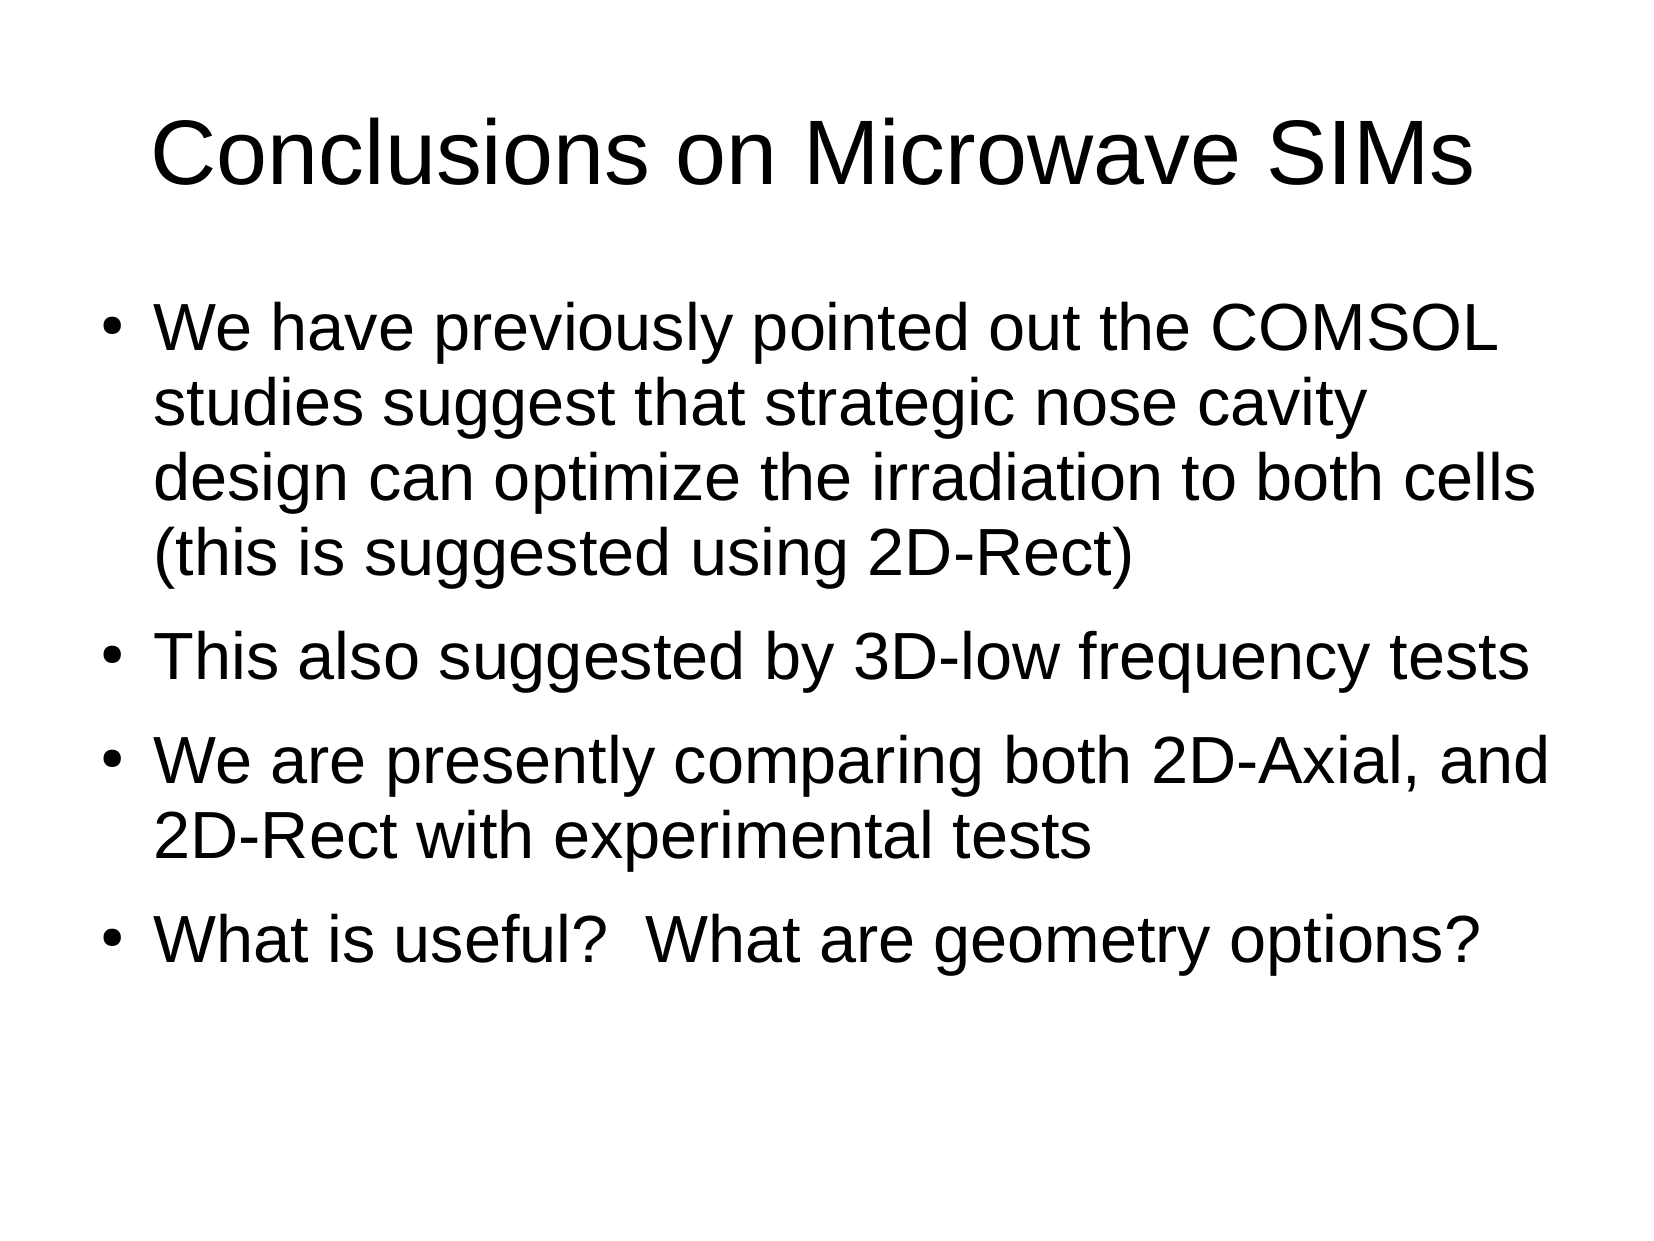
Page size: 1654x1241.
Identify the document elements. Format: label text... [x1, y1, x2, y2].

title Conclusions on Microwave SIMs [82, 49, 1571, 257]
list We have previously pointed out the COMSOL studies suggest that strategic nose cavity design can optimize the irradiation to both cells (this is suggested using 2D-Rect) This also suggested by 3D-low frequency tests We are presently comparing both 2D-Axial, and 2D-Rect with experimental tests What is useful? What are geometry options? [82, 290, 1571, 1010]
